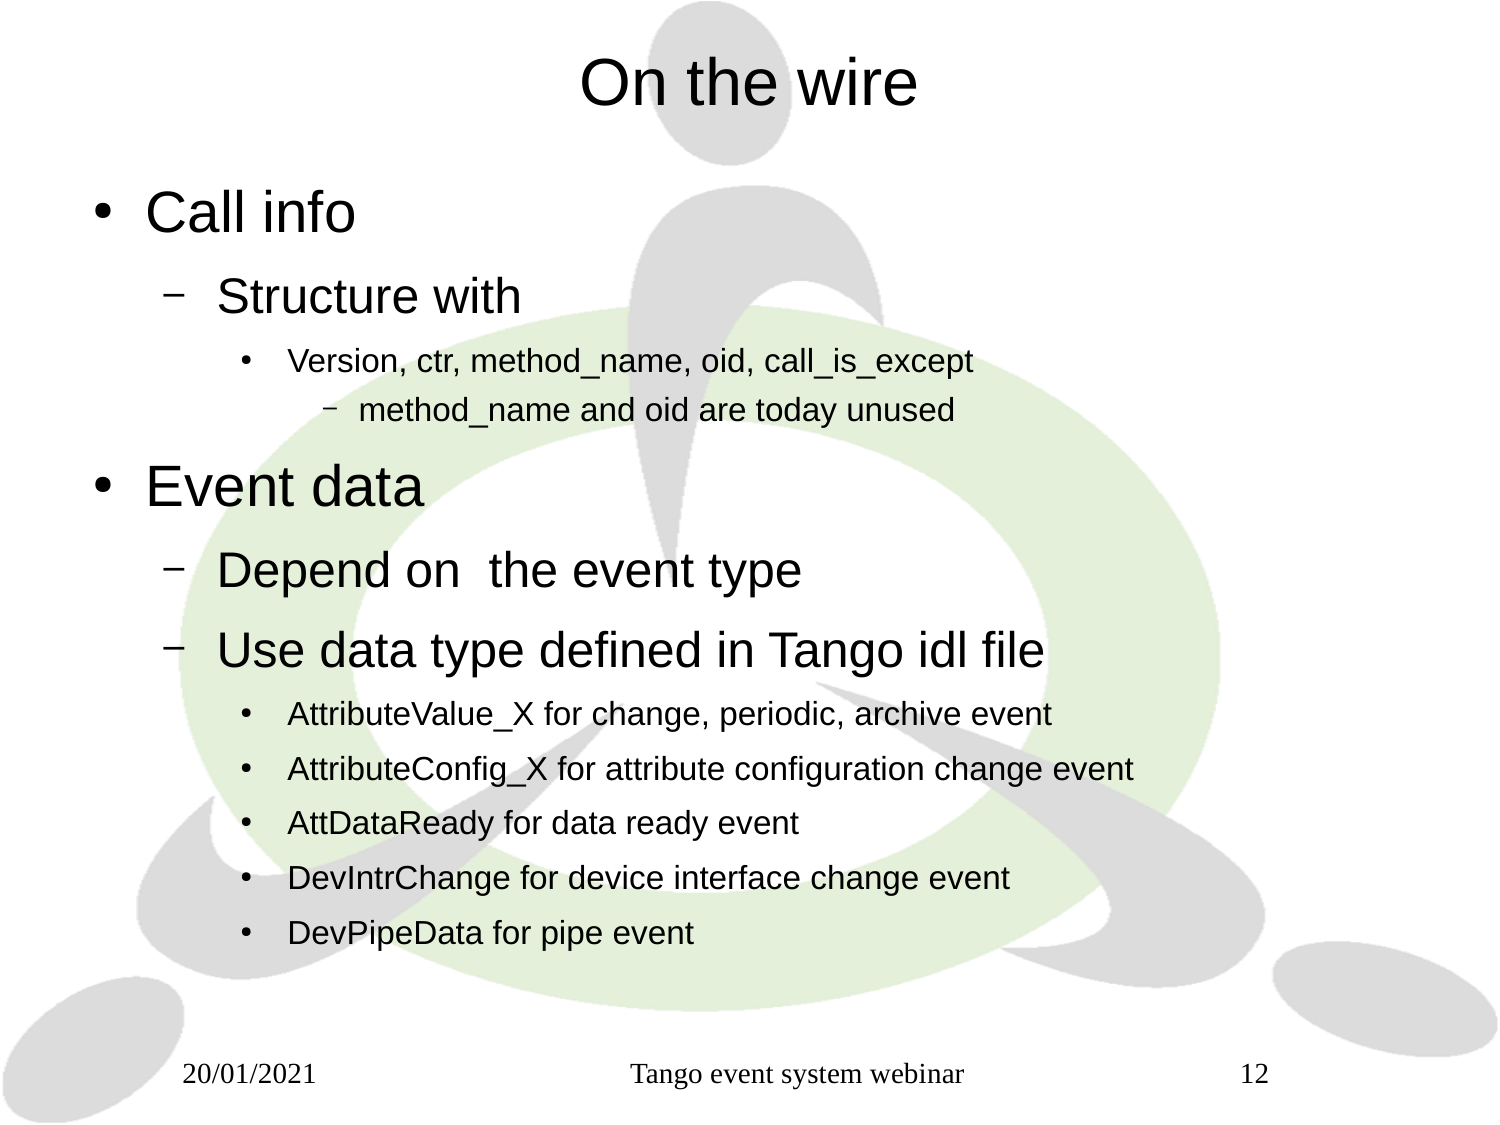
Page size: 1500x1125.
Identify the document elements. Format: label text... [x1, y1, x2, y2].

title On the wire [75, 29, 1426, 136]
list Call info Structure with Version, ctr, method_name, oid, call_is_except method_name and oid are today unused Event data Depend on the event type Use data type defined in Tango idl file AttributeValue_X for change, periodic, archive event AttributeConfig_X for attribute configuration change event AttDataReady for data ready event DevIntrChange for device interface change event DevPipeData for pipe event [75, 179, 1425, 991]
picture [0, 0, 1500, 1125]
